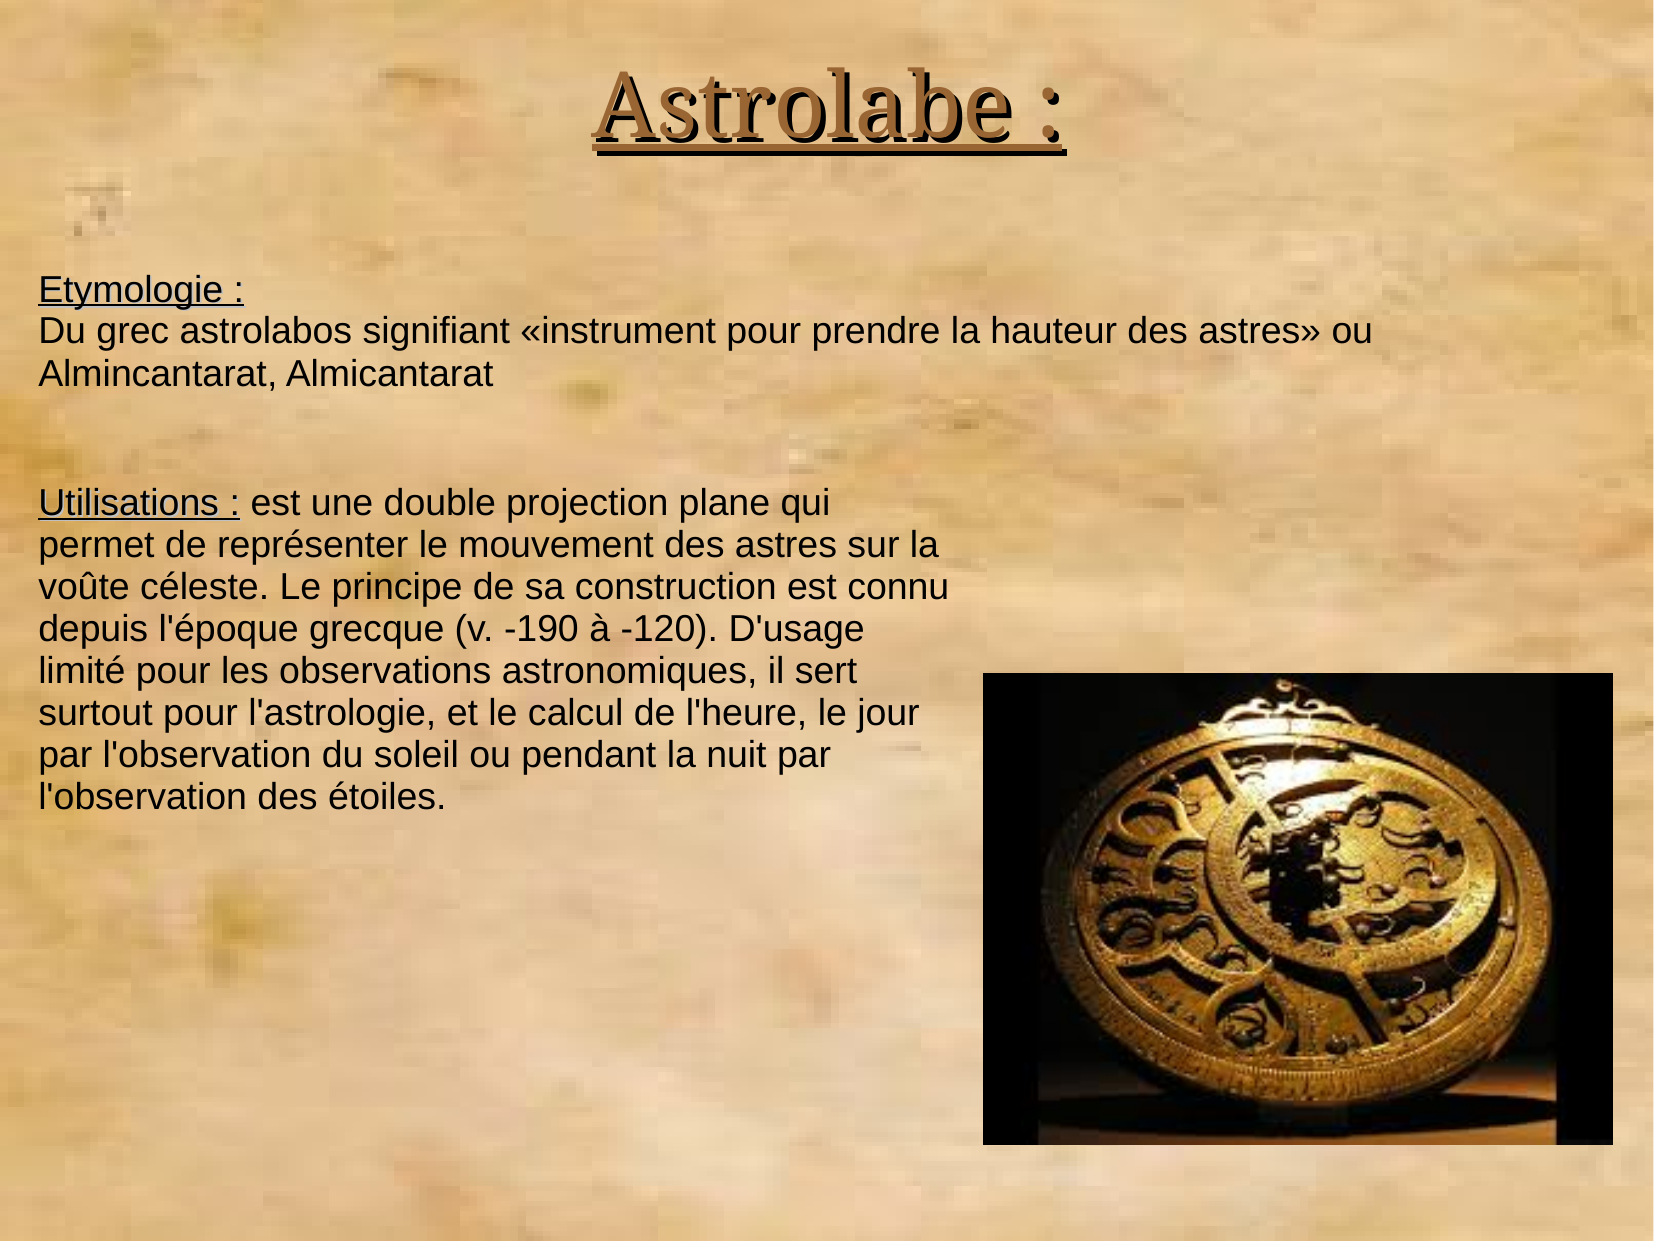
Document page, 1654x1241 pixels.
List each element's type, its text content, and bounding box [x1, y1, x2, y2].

picture [0, 0, 1654, 1241]
text_box Etymologie : Du grec astrolabos signifiant «instrument pour prendre la hauteur des astres» ou Almincantarat, Almicantarat [23, 260, 1524, 402]
text_box Utilisations : est une double projection plane qui permet de représenter le mouvement des astres sur la voûte céleste. Le principe de sa construction est connu depuis l'époque grecque (v. -190 à -120). D'usage limité pour les observations astronomiques, il sert surtout pour l'astrologie, et le calcul de l'heure, le jour par l'observation du soleil ou pendant la nuit par l'observation des étoiles. [23, 474, 969, 868]
title Astrolabe : [82, 49, 1571, 257]
